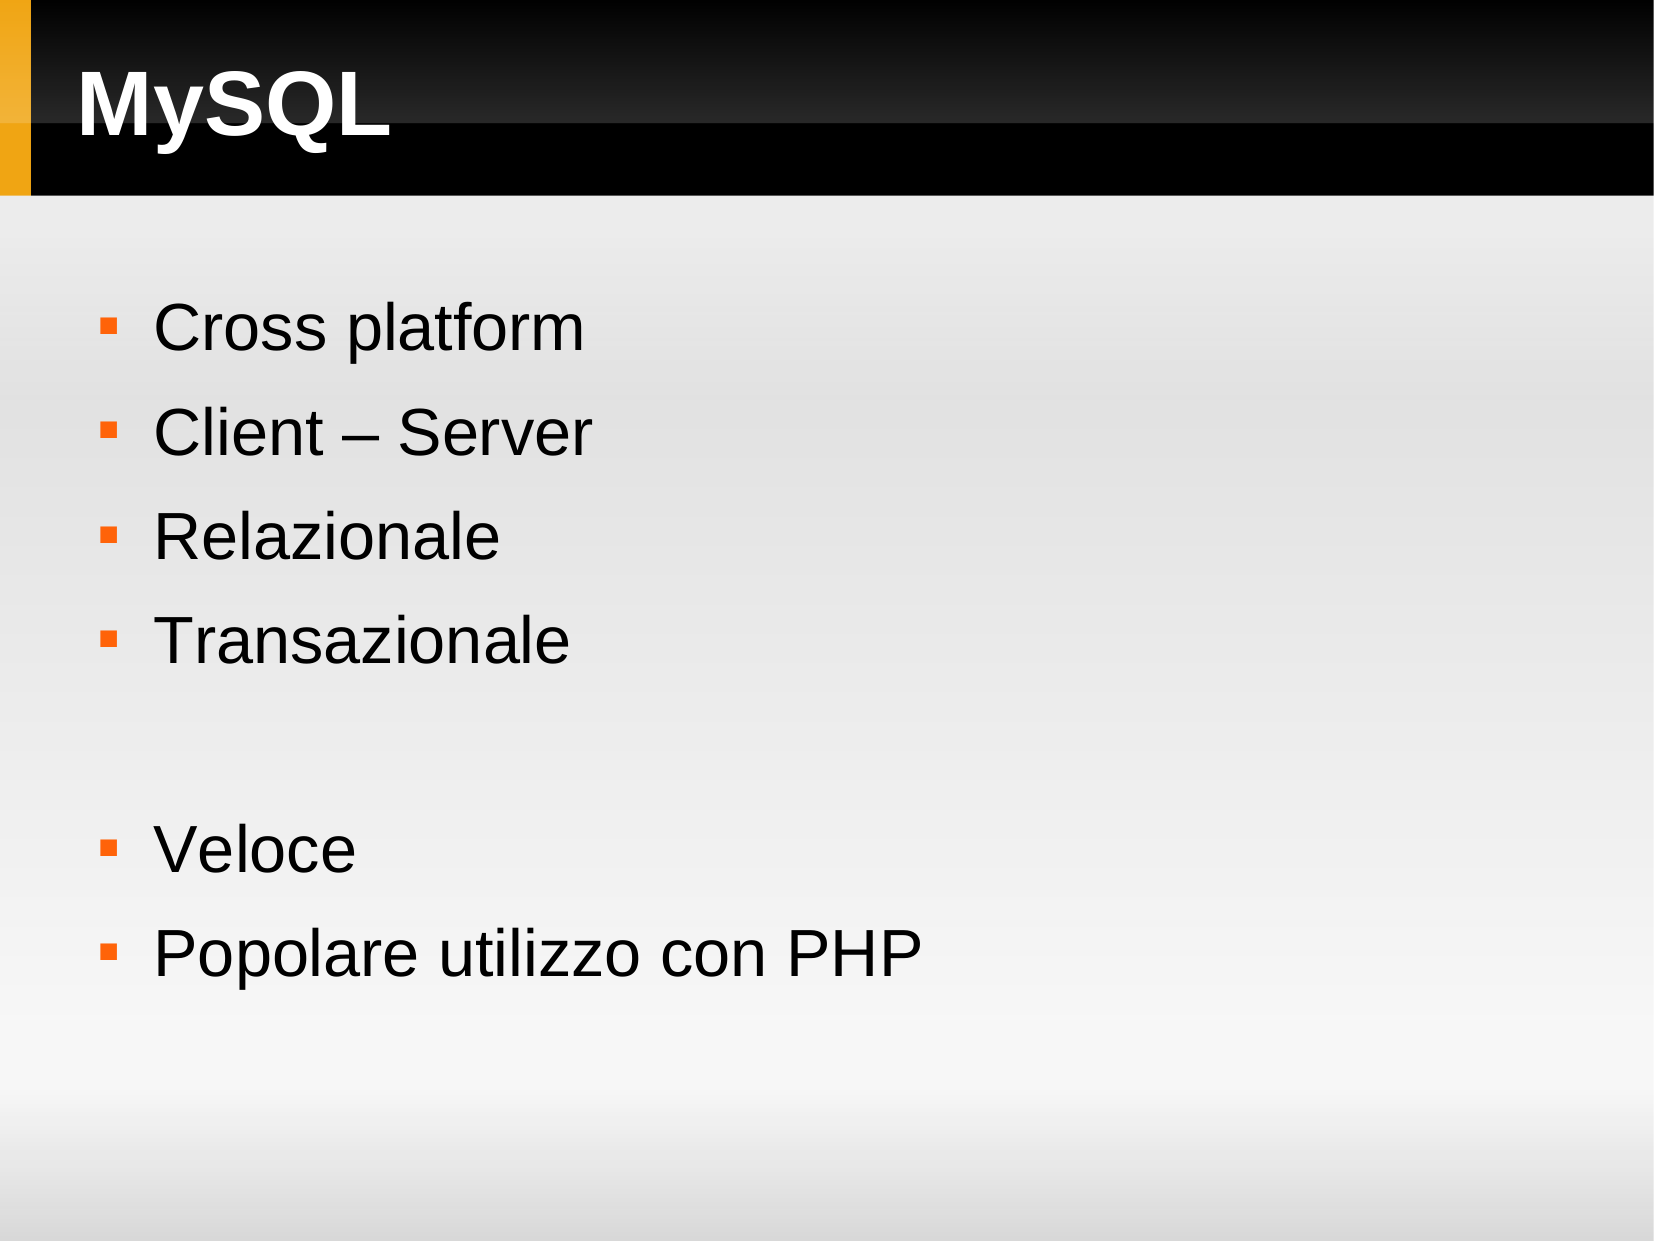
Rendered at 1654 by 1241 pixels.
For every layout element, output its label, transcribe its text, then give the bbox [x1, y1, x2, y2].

title MySQL [76, 7, 1565, 200]
picture [0, 0, 1654, 1241]
list Cross platform Client – Server Relazionale Transazionale Veloce Popolare utilizzo con PHP [82, 290, 1571, 1094]
